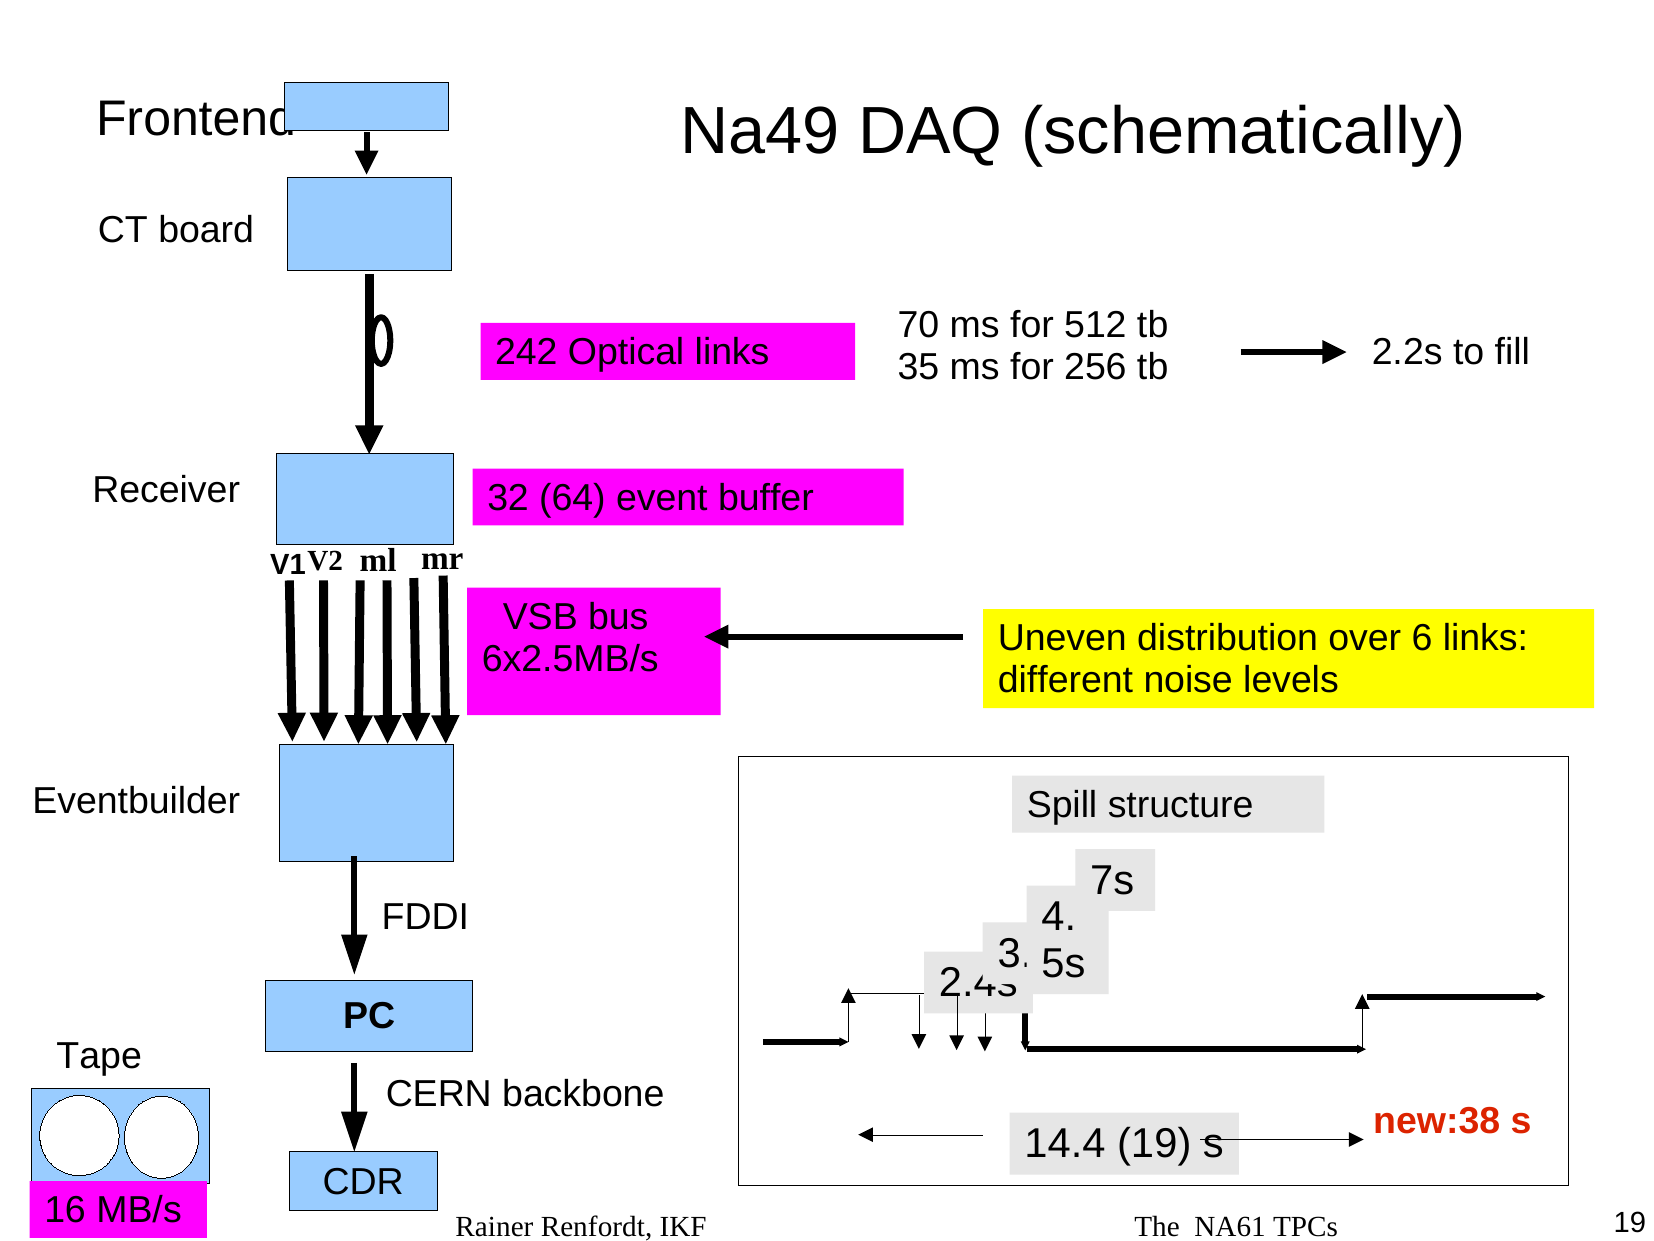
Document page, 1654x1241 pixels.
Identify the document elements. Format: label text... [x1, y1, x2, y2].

text_box [31, 1088, 210, 1184]
text_box 3.2s [982, 922, 1026, 985]
text_box [284, 82, 449, 131]
text_box 2.2s to fill [1357, 322, 1592, 380]
text_box 70 ms for 512 tb 35 ms for 256 tb [882, 296, 1243, 424]
text_box V2 [292, 536, 390, 591]
text_box 4.5s [1026, 885, 1109, 995]
text_box Na49 DAQ (schematically) [665, 85, 1482, 175]
text_box Spill structure [1012, 775, 1325, 833]
text_box CDR [289, 1151, 438, 1211]
text_box [374, 317, 391, 364]
text_box Eventbuilder [17, 772, 307, 847]
text_box [276, 453, 454, 540]
text_box Receiver [77, 460, 286, 547]
text_box 16 MB/s [29, 1181, 207, 1238]
text_box Frontend [81, 82, 312, 165]
text_box Tape [41, 1027, 172, 1087]
text_box [279, 744, 454, 862]
text_box 32 (64) event buffer [472, 468, 904, 526]
text_box Uneven distribution over 6 links: different noise levels [983, 609, 1595, 709]
text_box 2.4s [924, 951, 1033, 1014]
text_box 7s [1075, 849, 1156, 911]
text_box ml [344, 534, 432, 589]
text_box PC [265, 980, 473, 1052]
text_box CT board [83, 201, 304, 258]
text_box new:38 s [1358, 1092, 1548, 1151]
text_box CERN backbone [370, 1065, 680, 1123]
text_box [287, 177, 452, 271]
text_box V1 [255, 540, 292, 589]
text_box 242 Optical links [480, 322, 856, 380]
text_box 14.4 (19) s [1009, 1112, 1239, 1175]
text_box VSB bus 6x2.5MB/s [467, 587, 721, 716]
text_box mr [406, 531, 502, 586]
text_box FDDI [366, 888, 502, 945]
